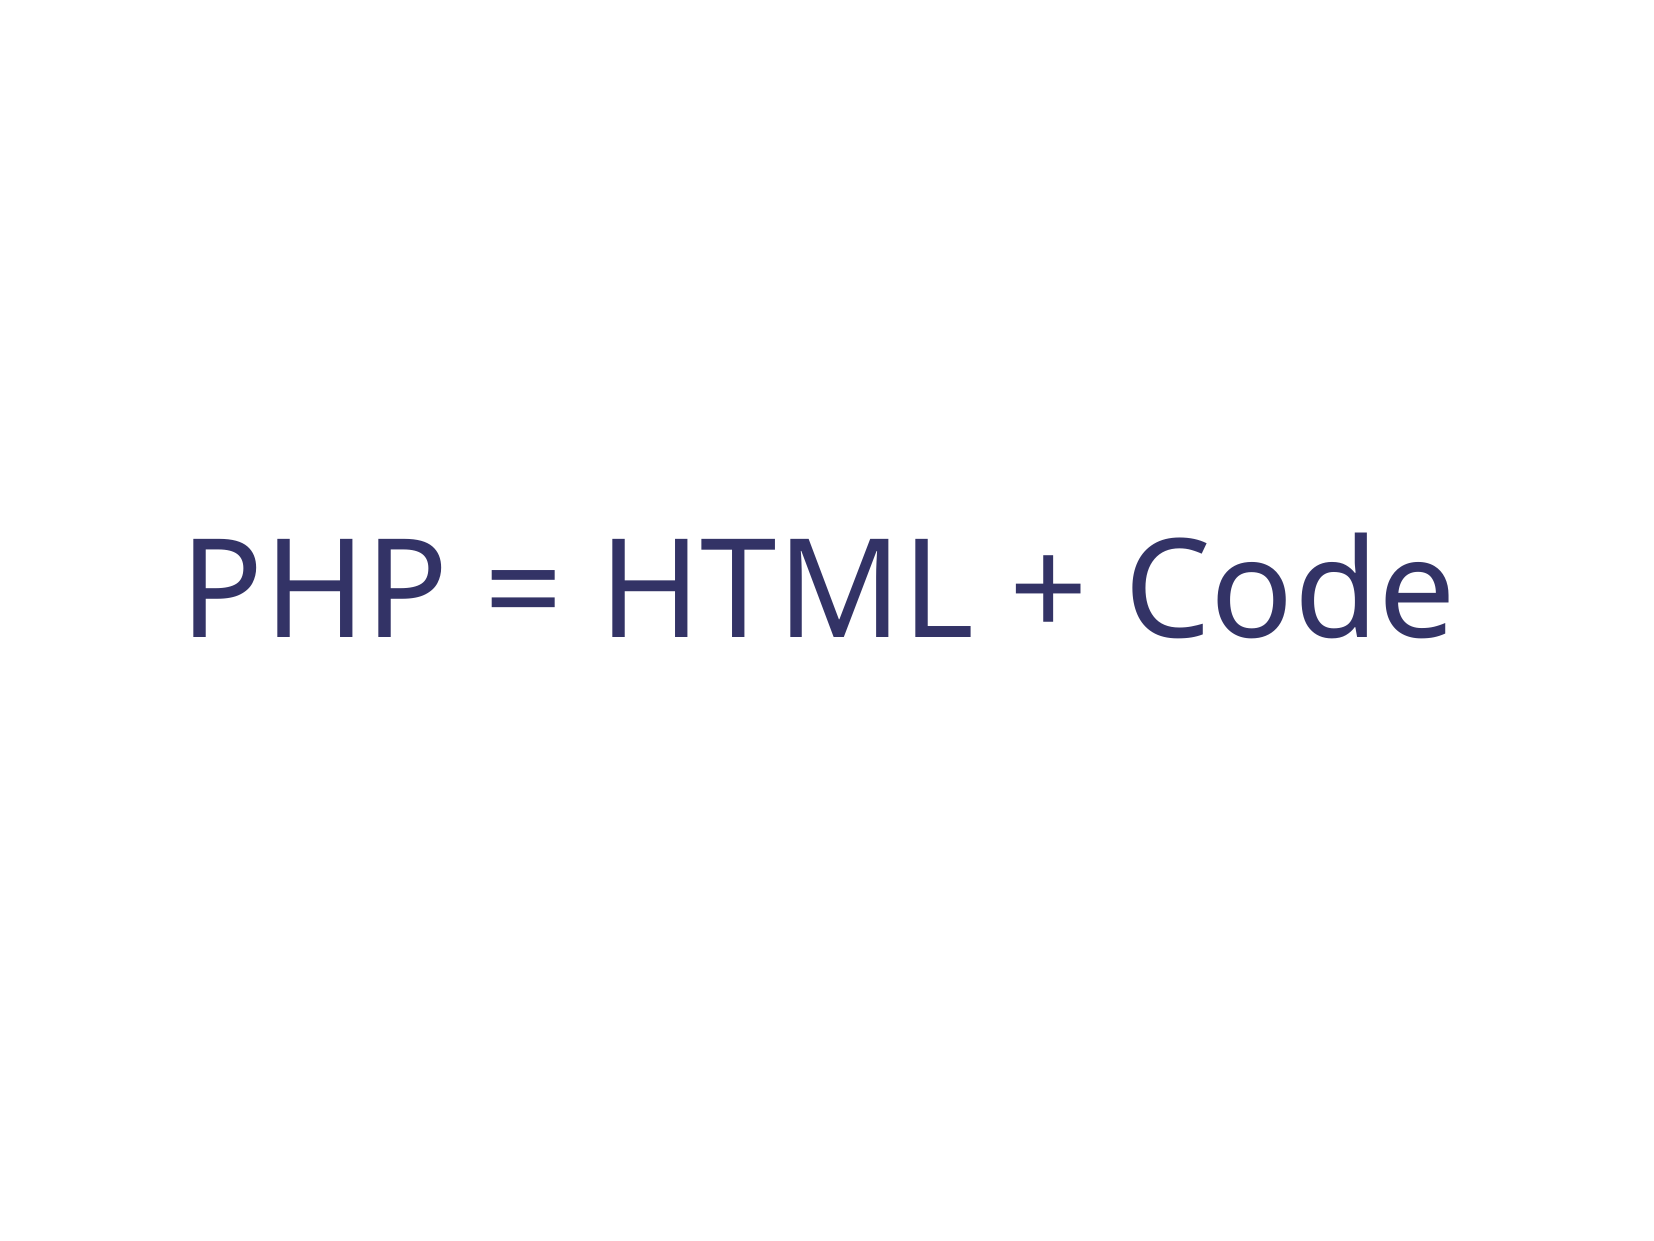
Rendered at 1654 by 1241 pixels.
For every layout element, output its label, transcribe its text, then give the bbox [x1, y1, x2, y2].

title PHP = HTML + Code [75, 487, 1564, 680]
